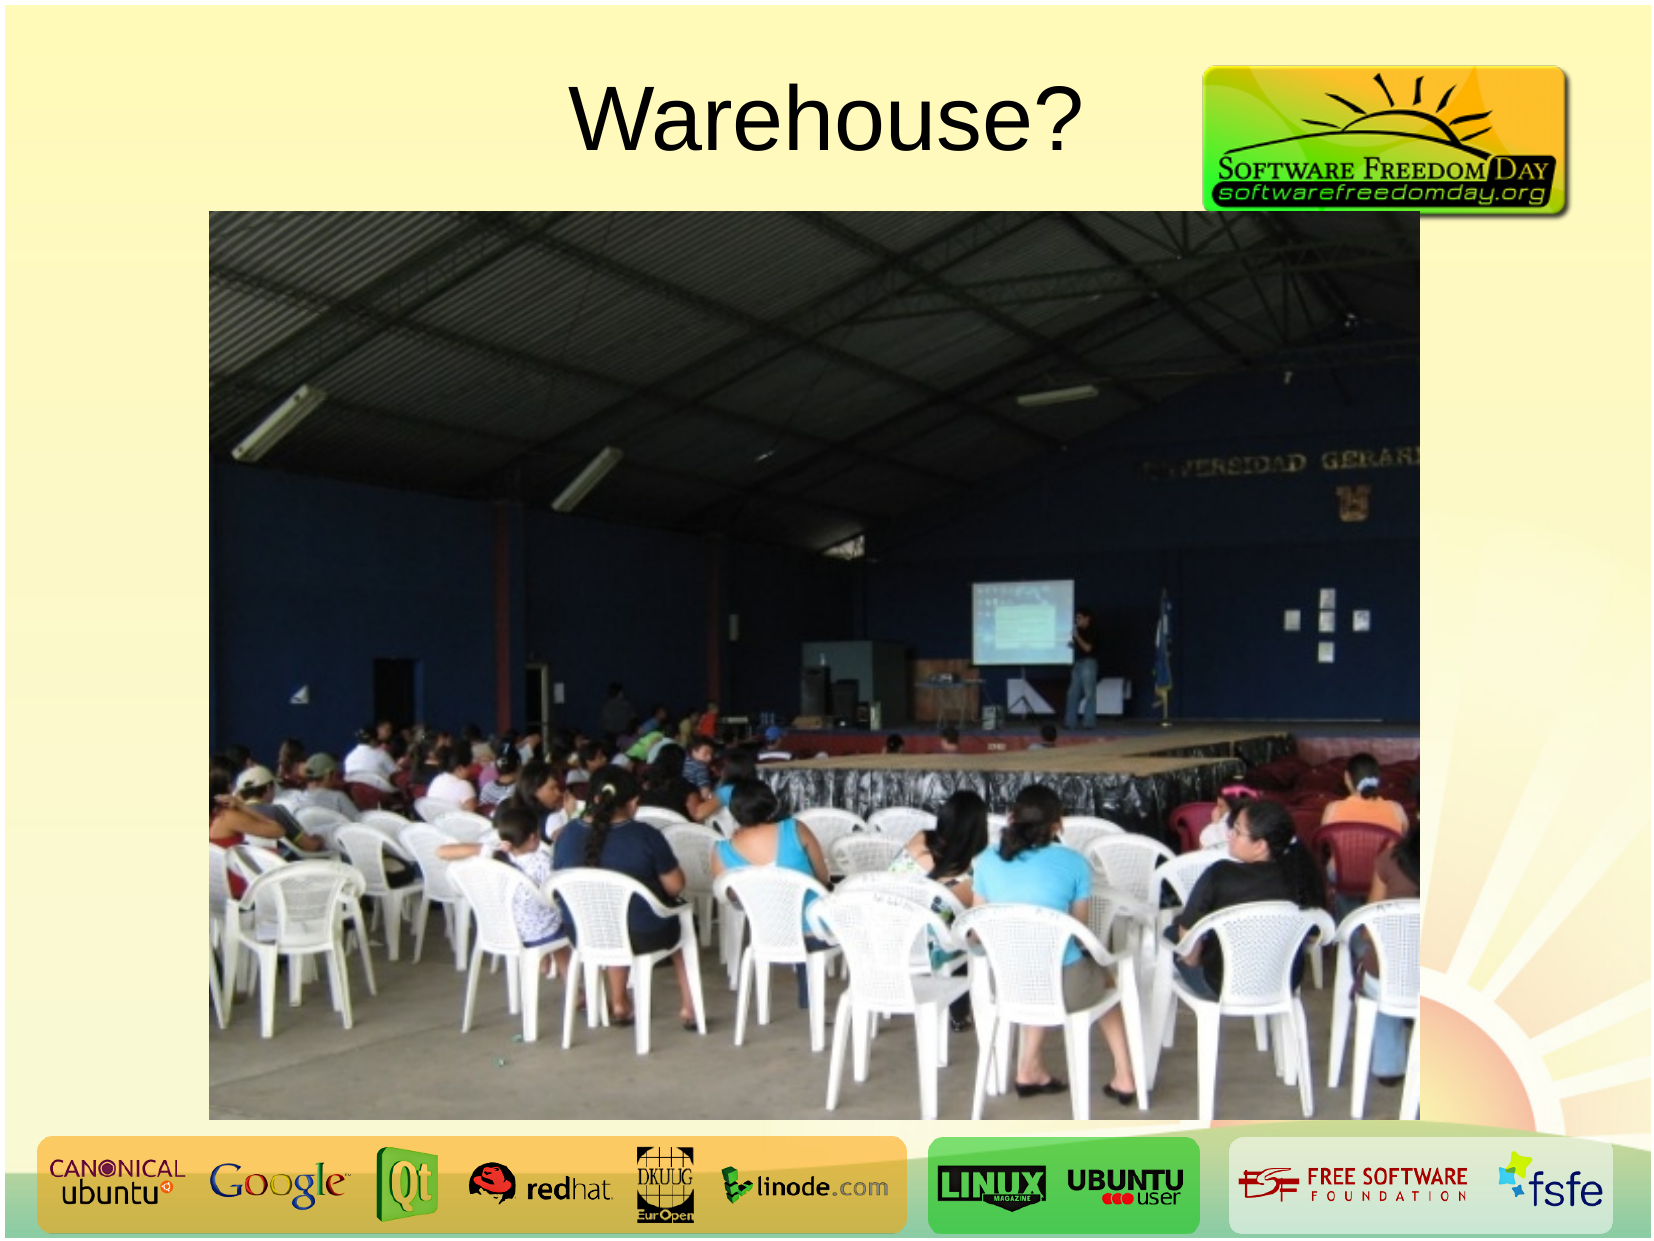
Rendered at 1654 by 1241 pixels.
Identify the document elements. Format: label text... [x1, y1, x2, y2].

picture [5, 5, 1651, 1238]
title Warehouse? [82, 22, 1571, 215]
